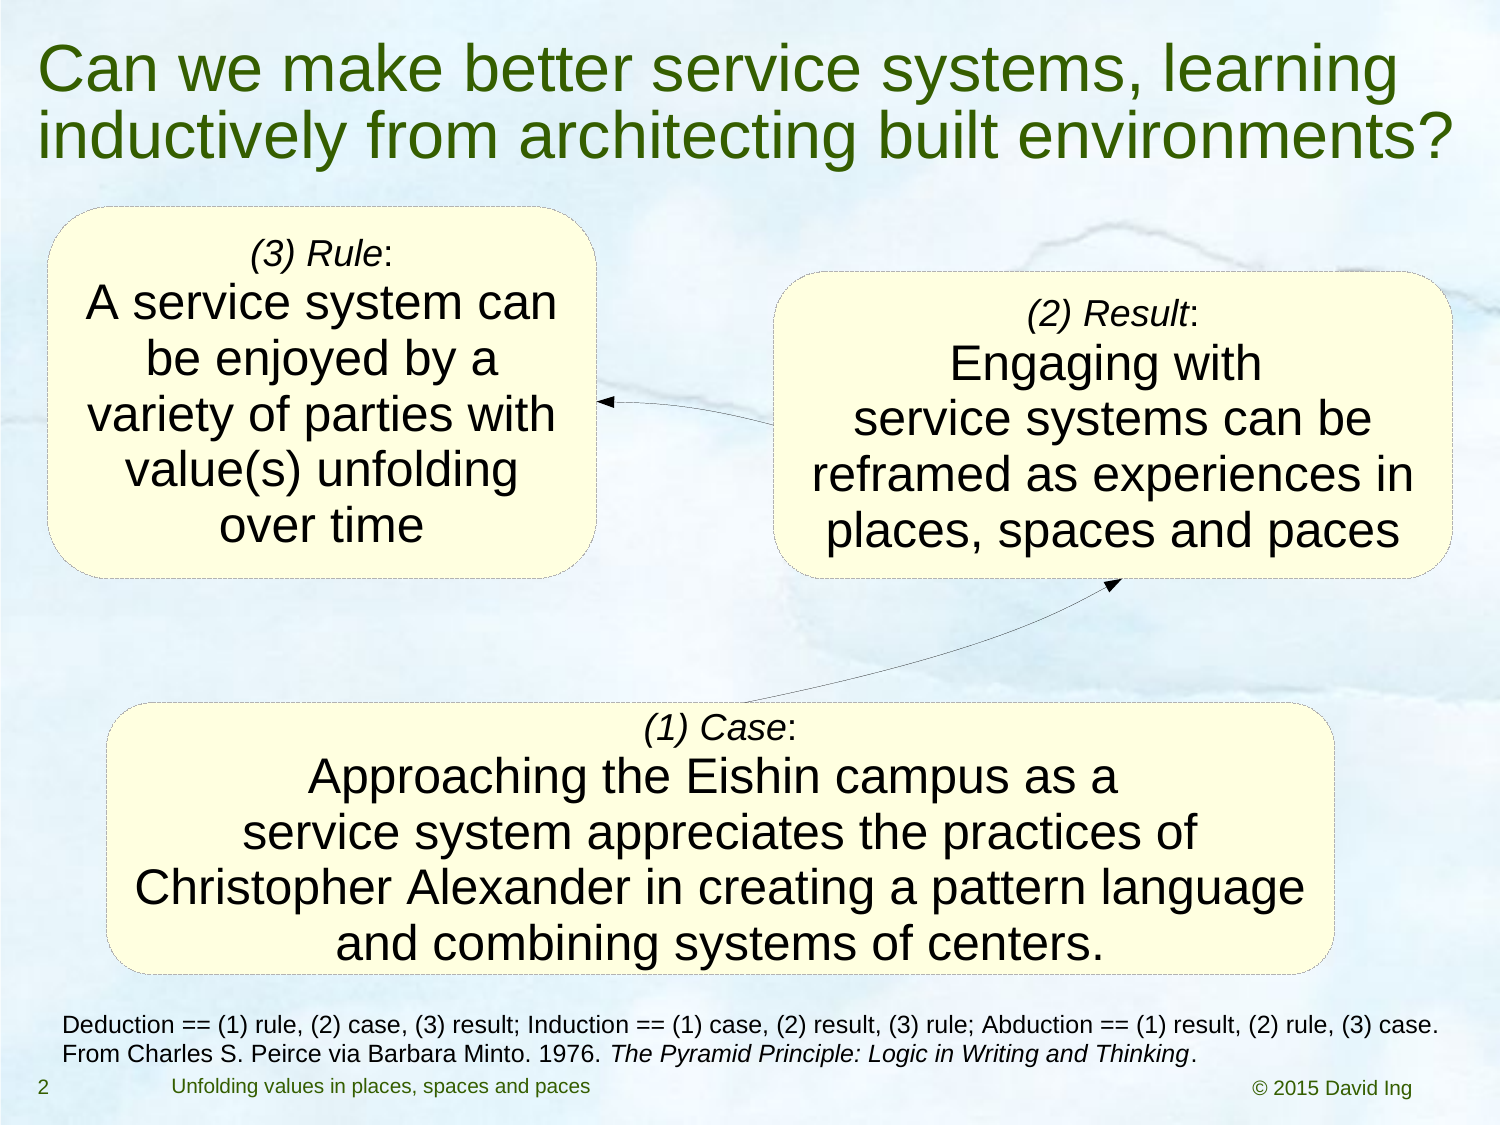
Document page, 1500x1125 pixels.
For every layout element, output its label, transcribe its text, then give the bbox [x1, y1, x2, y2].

text_box (3) Rule: A service system can be enjoyed by a variety of parties with value(s) unfolding over time [47, 206, 597, 579]
text_box (2) Result: Engaging with service systems can be reframed as experiences in places, spaces and paces [773, 271, 1453, 579]
picture [0, 0, 1500, 1125]
text_box Deduction == (1) rule, (2) case, (3) result; Induction == (1) case, (2) result, (3) rule; Abduction == (1) result, (2) rule, (3) case. From Charles S. Peirce via Barbara Minto. 1976. The Pyramid Principle: Logic in Writing and Thinking. [47, 1003, 1477, 1104]
text_box (1) Case: Approaching the Eishin campus as a service system appreciates the practices of Christopher Alexander in creating a pattern language and combining systems of centers. [106, 702, 1335, 975]
title Can we make better service systems, learning inductively from architecting built environments? [37, 37, 1463, 180]
